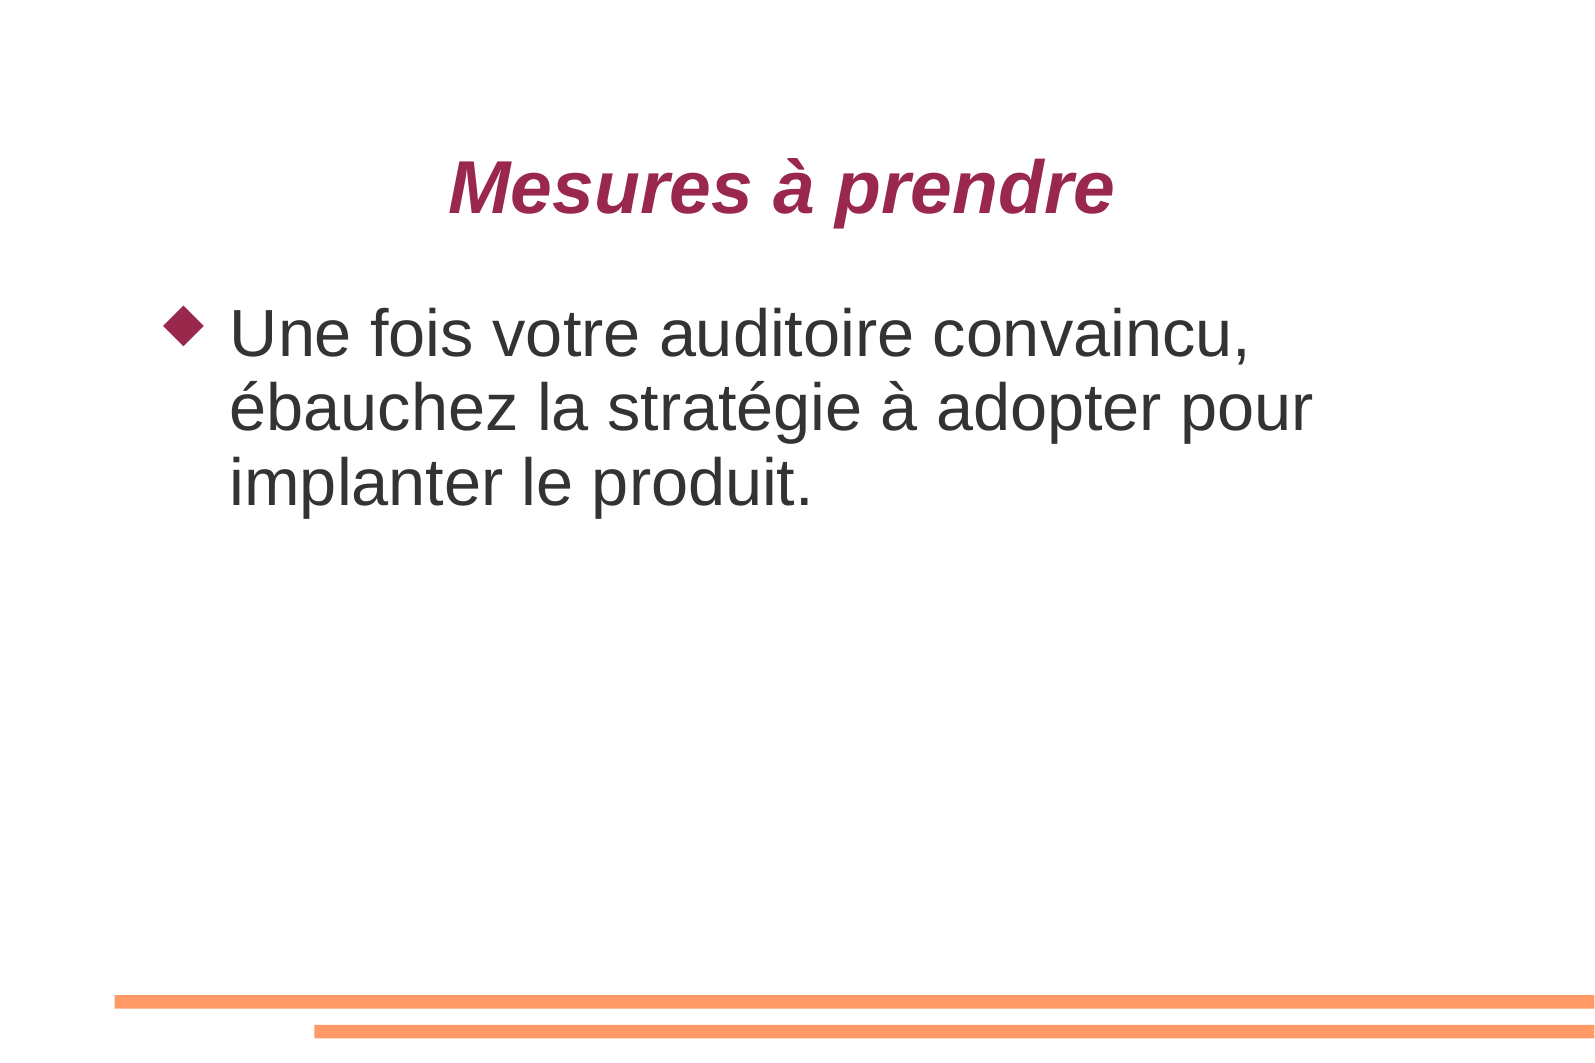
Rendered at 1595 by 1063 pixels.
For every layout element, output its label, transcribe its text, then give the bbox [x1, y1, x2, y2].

list Une fois votre auditoire convaincu, ébauchez la stratégie à adopter pour implanter le produit. [147, 295, 1479, 966]
title Mesures à prendre [85, 98, 1479, 276]
